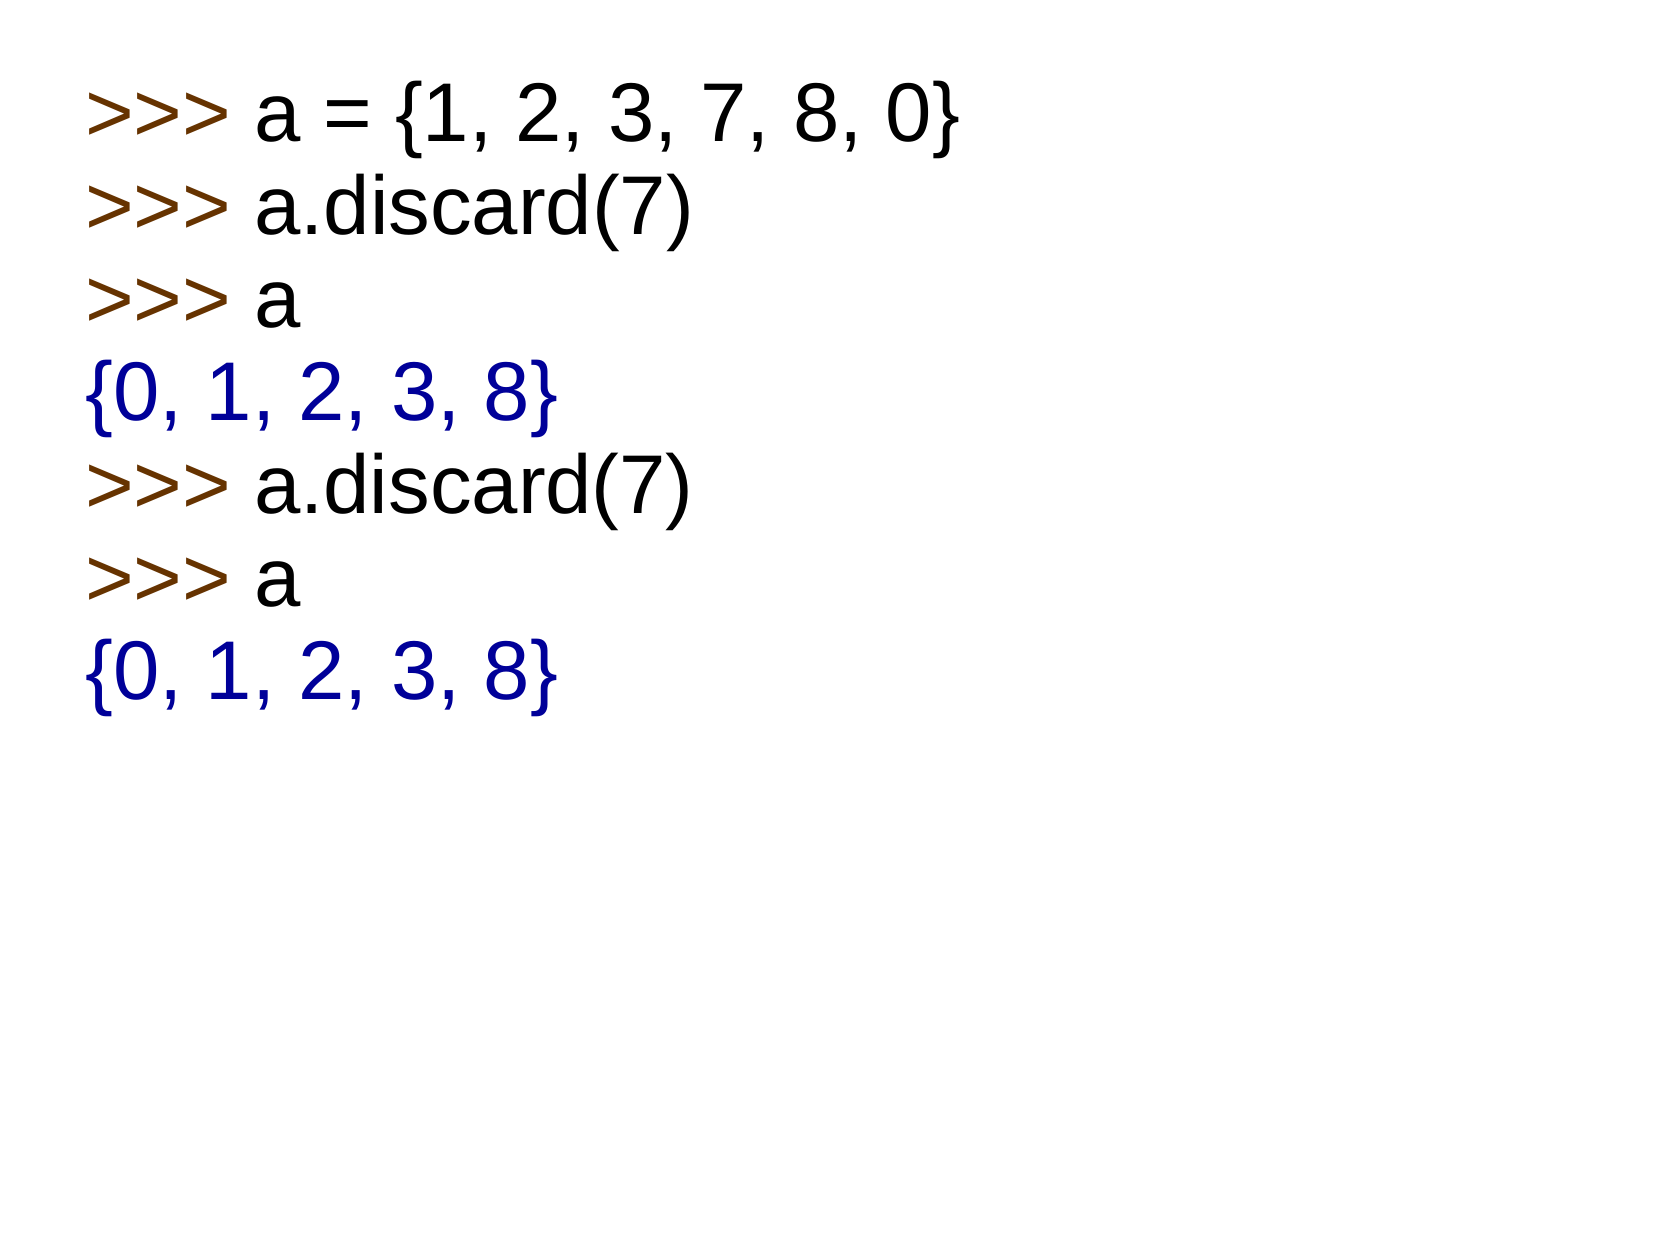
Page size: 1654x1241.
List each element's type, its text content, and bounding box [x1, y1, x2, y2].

text_box >>> a = {1, 2, 3, 7, 8, 0} >>> a.discard(7) >>> a {0, 1, 2, 3, 8} >>> a.discard(7) >>> a {0, 1, 2, 3, 8} [70, 59, 1595, 725]
